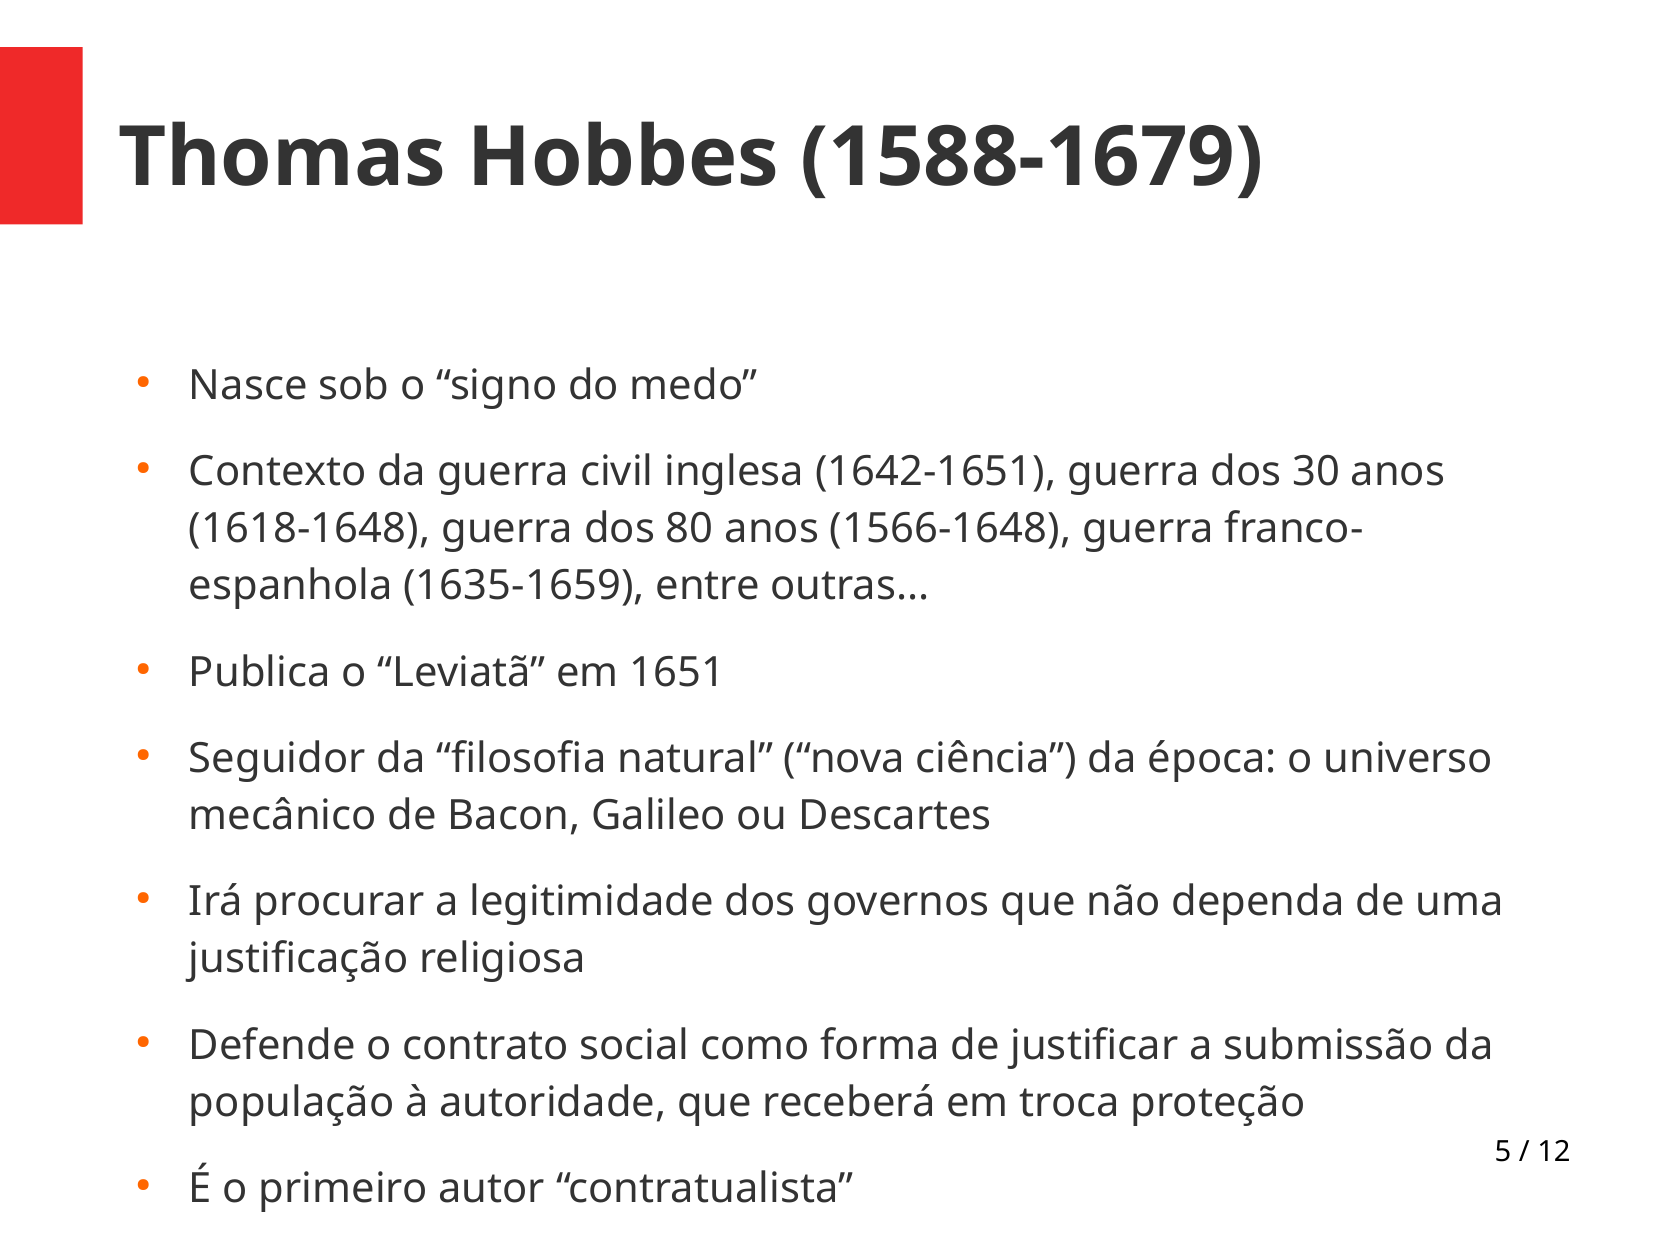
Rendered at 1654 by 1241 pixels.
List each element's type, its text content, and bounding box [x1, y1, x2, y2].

title Thomas Hobbes (1588-1679) [118, 49, 1571, 257]
list Nasce sob o “signo do medo” Contexto da guerra civil inglesa (1642-1651), guerra dos 30 anos (1618-1648), guerra dos 80 anos (1566-1648), guerra franco-espanhola (1635-1659), entre outras... Publica o “Leviatã” em 1651 Seguidor da “filosofia natural” (“nova ciência”) da época: o universo mecânico de Bacon, Galileo ou Descartes Irá procurar a legitimidade dos governos que não dependa de uma justificação religiosa Defende o contrato social como forma de justificar a submissão da população à autoridade, que receberá em troca proteção É o primeiro autor “contratualista” [118, 354, 1536, 1074]
